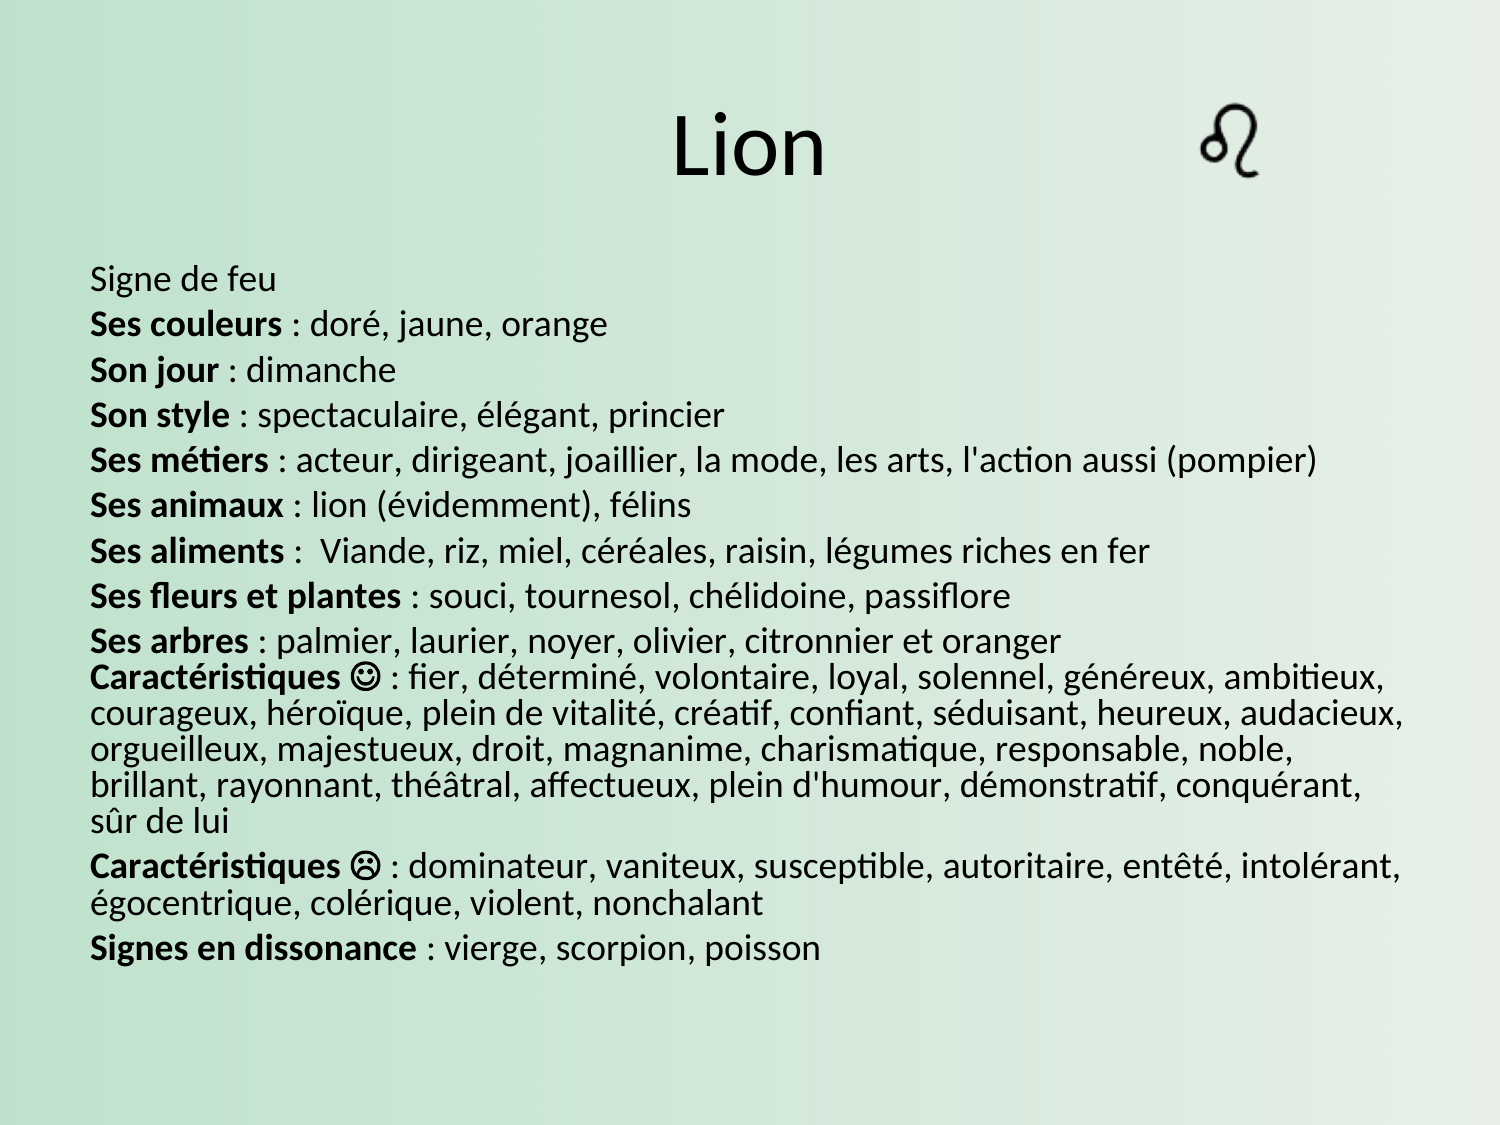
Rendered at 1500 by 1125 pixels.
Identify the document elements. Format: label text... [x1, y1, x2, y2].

title Lion [75, 45, 1426, 233]
list Signe de feu Ses couleurs : doré, jaune, orange Son jour : dimanche Son style : spectaculaire, élégant, princier Ses métiers : acteur, dirigeant, joaillier, la mode, les arts, l'action aussi (pompier) Ses animaux : lion (évidemment), félins Ses aliments : Viande, riz, miel, céréales, raisin, légumes riches en fer Ses fleurs et plantes : souci, tournesol, chélidoine, passiflore Ses arbres : palmier, laurier, noyer, olivier, citronnier et oranger Caractéristiques  : fier, déterminé, volontaire, loyal, solennel, généreux, ambitieux, courageux, héroïque, plein de vitalité, créatif, confiant, séduisant, heureux, audacieux, orgueilleux, majestueux, droit, magnanime, charismatique, responsable, noble, brillant, rayonnant, théâtral, affectueux, plein d'humour, démonstratif, conquérant, sûr de lui Caractéristiques  : dominateur, vaniteux, susceptible, autoritaire, entêté, intolérant, égocentrique, colérique, violent, nonchalant Signes en dissonance : vierge, scorpion, poisson [75, 255, 1426, 1030]
picture [0, 0, 1500, 1125]
